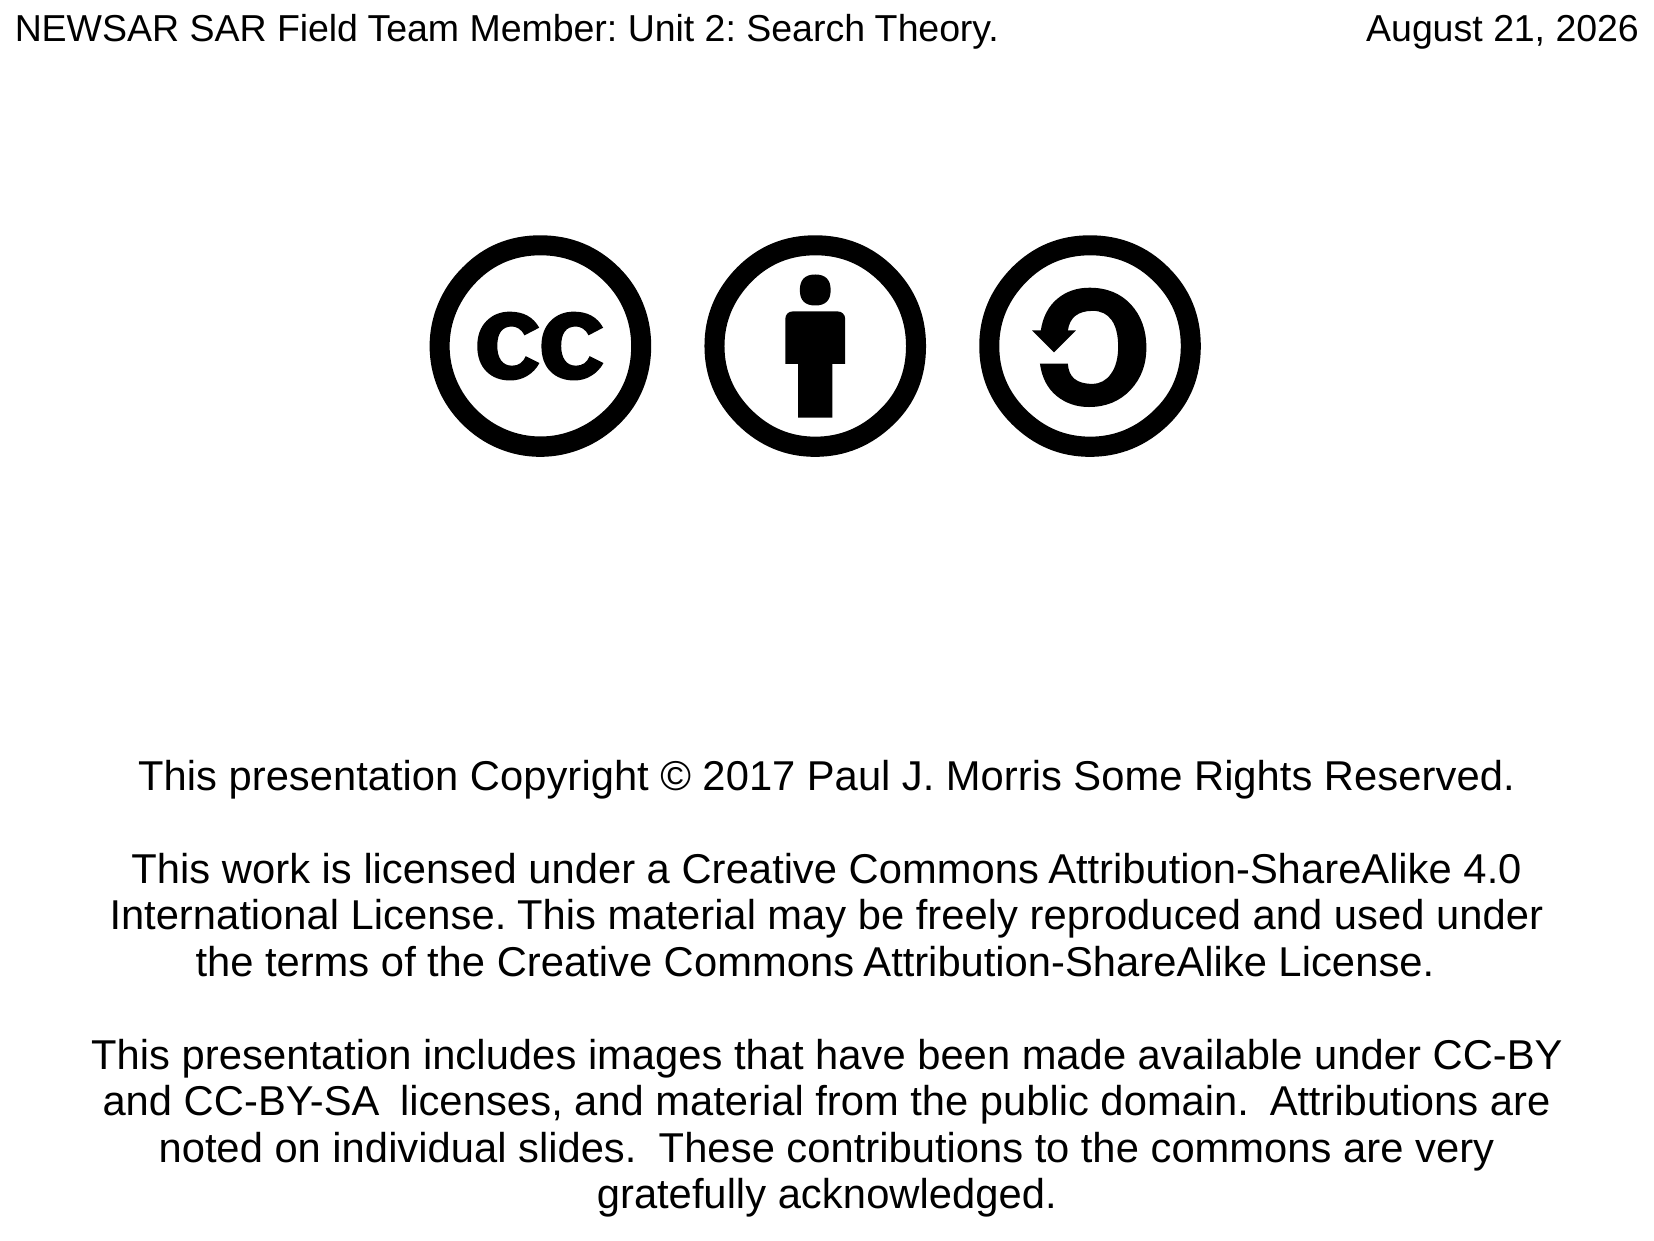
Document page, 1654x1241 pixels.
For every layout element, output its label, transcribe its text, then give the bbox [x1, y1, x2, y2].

picture [702, 233, 928, 459]
text_box NEWSAR SAR Field Team Member: Unit 2: Search Theory. [0, 0, 1014, 57]
picture [427, 233, 653, 459]
picture [977, 233, 1203, 459]
text_box This presentation Copyright © 2017 Paul J. Morris Some Rights Reserved. This work is licensed under a Creative Commons Attribution-ShareAlike 4.0 International License. This material may be freely reproduced and used under the terms of the Creative Commons Attribution-ShareAlike License. This presentation includes images that have been made available under CC-BY and CC-BY-SA licenses, and material from the public domain. Attributions are noted on individual slides. These contributions to the commons are very gratefully acknowledged. [82, 739, 1571, 1231]
text_box February 21, 2020 [1234, 0, 1654, 57]
